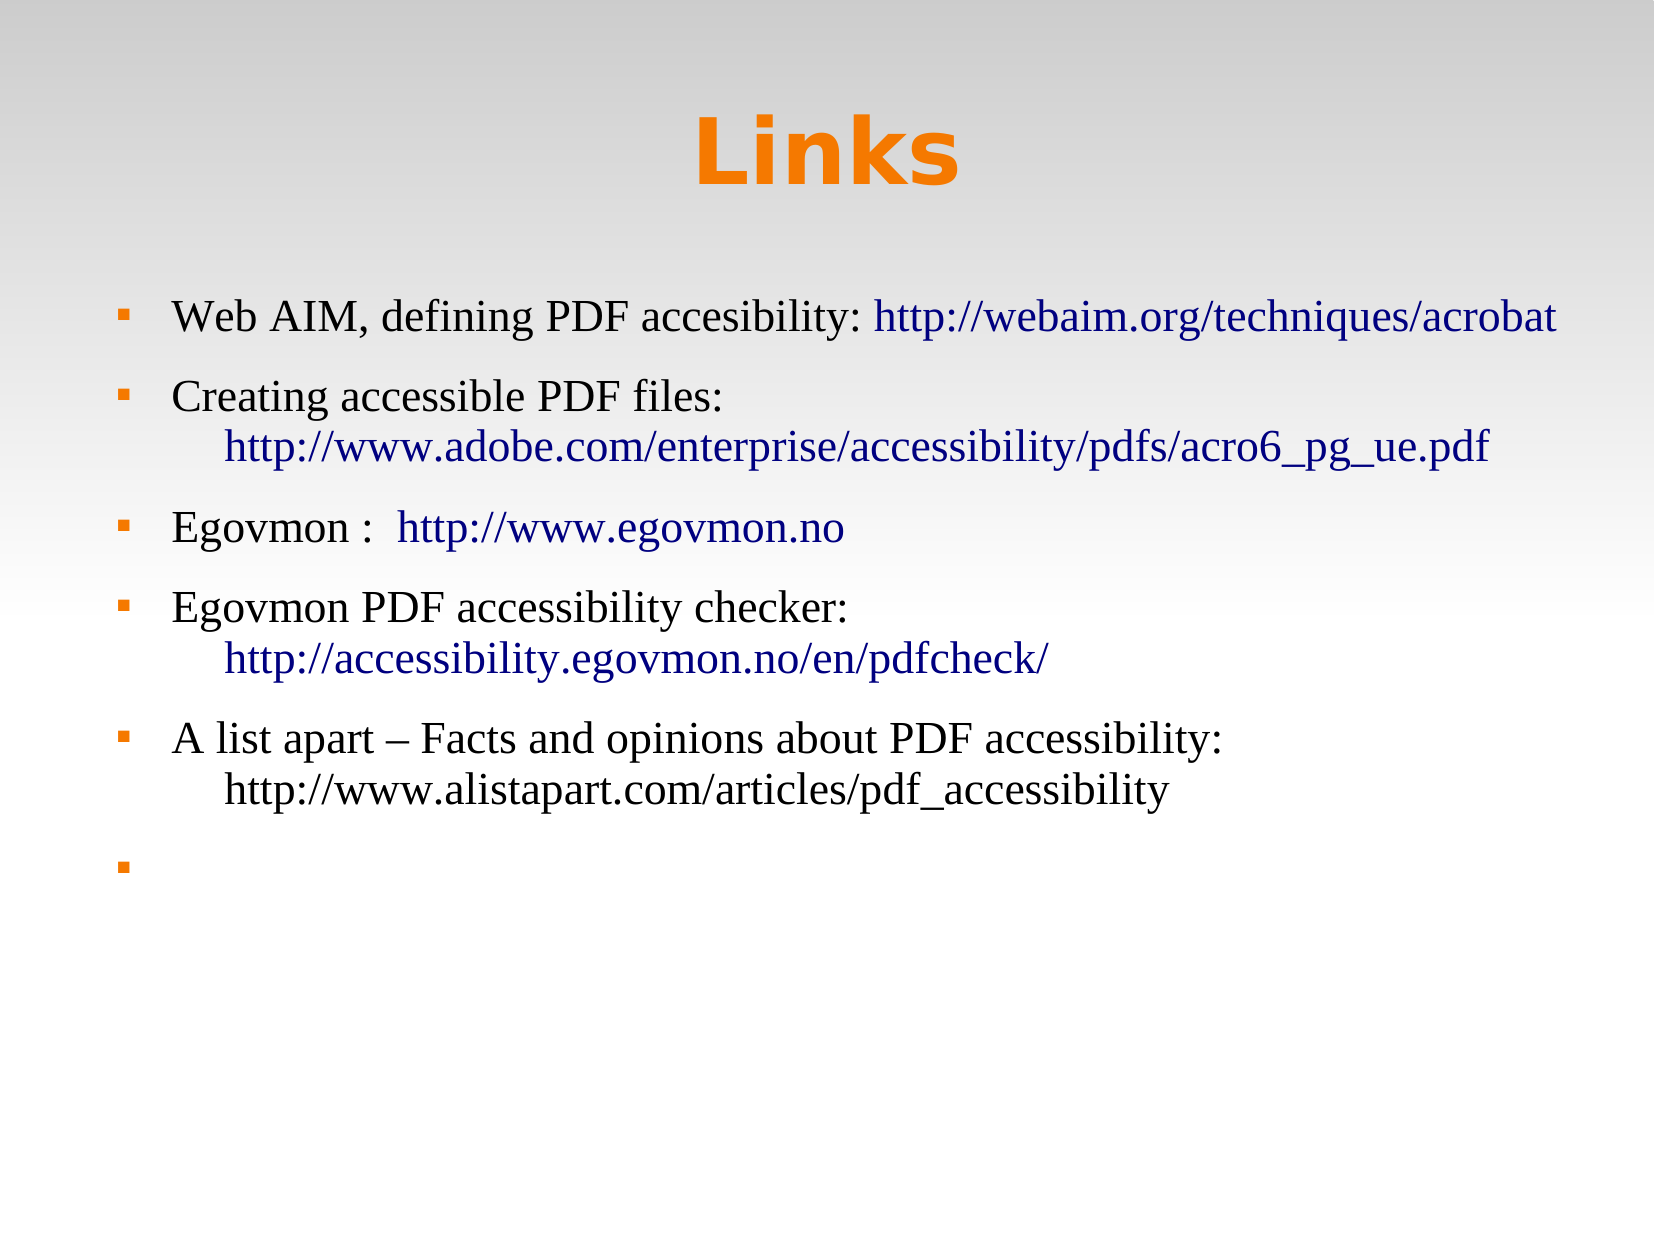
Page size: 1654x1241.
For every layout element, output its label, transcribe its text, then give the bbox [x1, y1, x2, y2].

list Web AIM, defining PDF accesibility: http://webaim.org/techniques/acrobat Creating accessible PDF files: http://www.adobe.com/enterprise/accessibility/pdfs/acro6_pg_ue.pdf Egovmon : http://www.egovmon.no Egovmon PDF accessibility checker: http://accessibility.egovmon.no/en/pdfcheck/ A list apart – Facts and opinions about PDF accessibility: http://www.alistapart.com/articles/pdf_accessibility [82, 290, 1571, 1109]
title Links [82, 56, 1571, 250]
